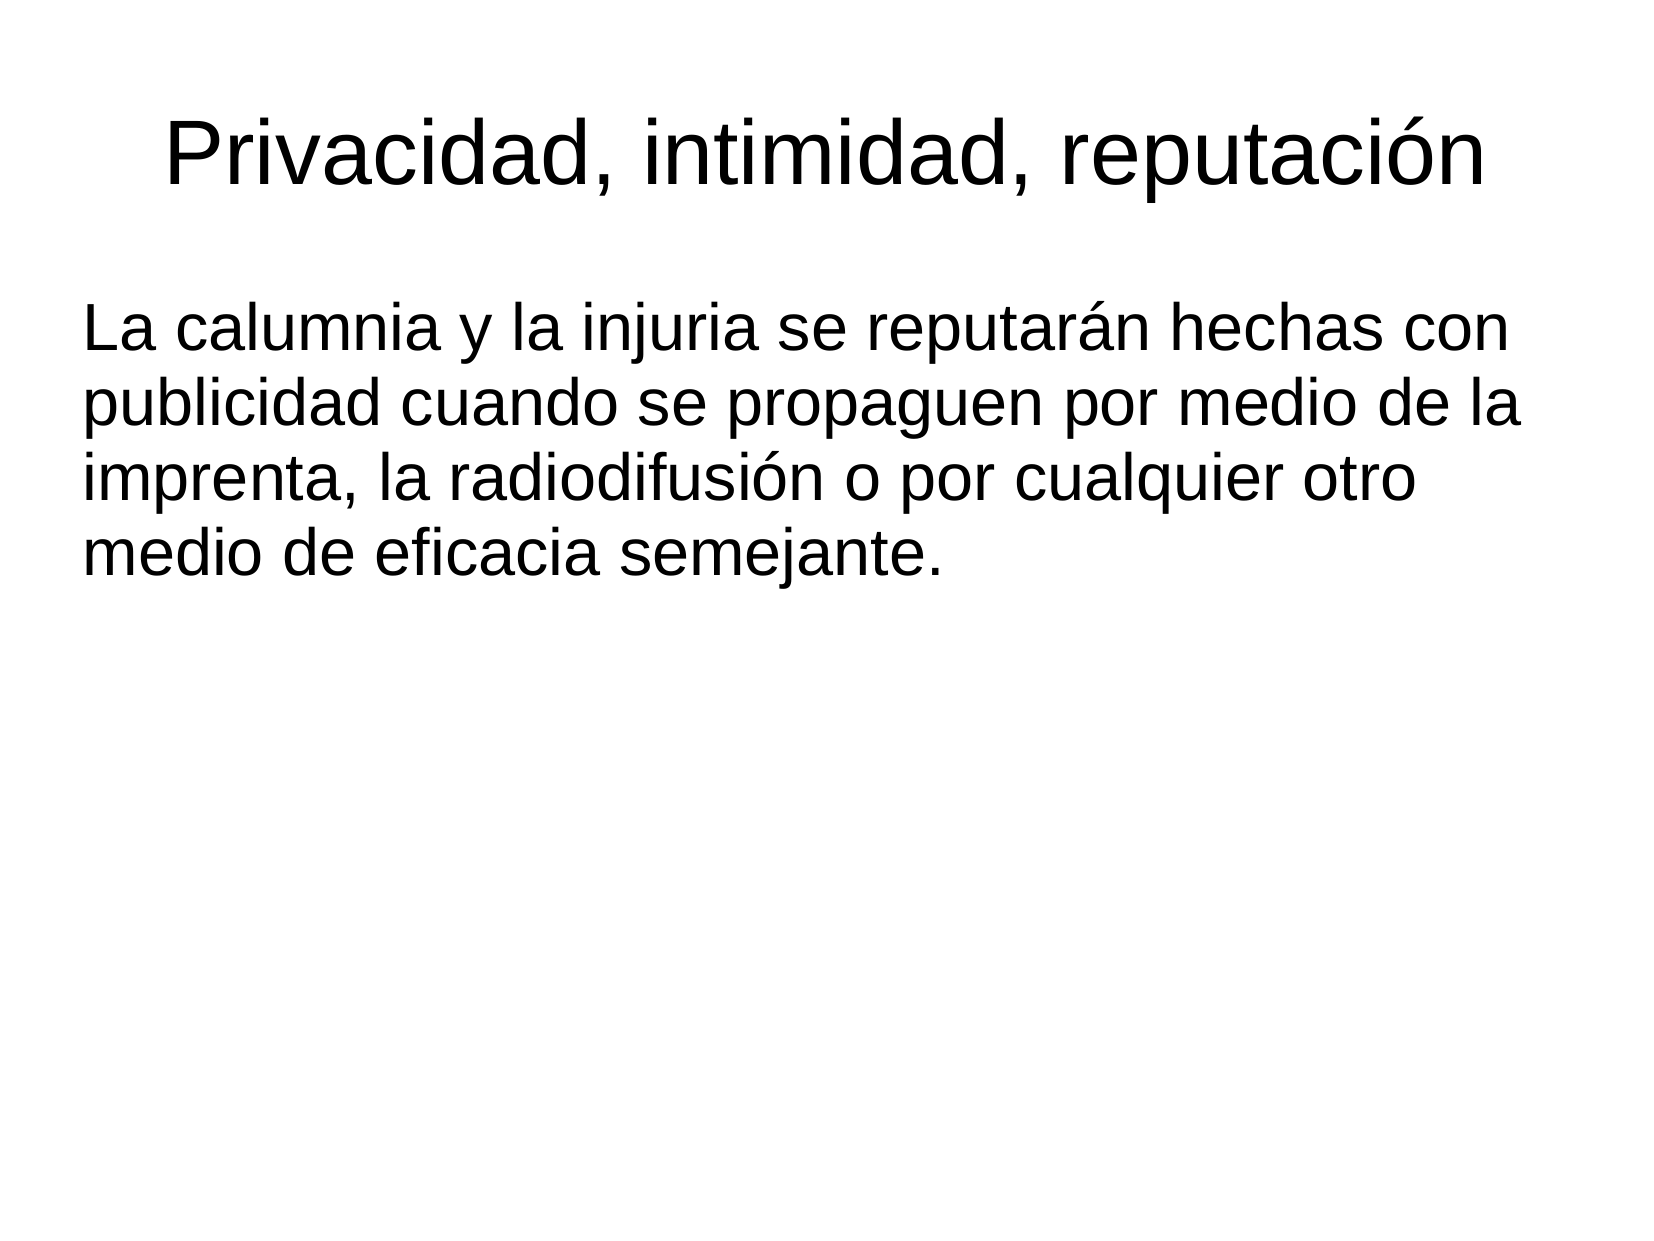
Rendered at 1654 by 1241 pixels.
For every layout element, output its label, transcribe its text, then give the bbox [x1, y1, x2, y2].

title Privacidad, intimidad, reputación [82, 49, 1571, 257]
list La calumnia y la injuria se reputarán hechas con publicidad cuando se propaguen por medio de la imprenta, la radiodifusión o por cualquier otro medio de eficacia semejante. [82, 290, 1538, 1010]
